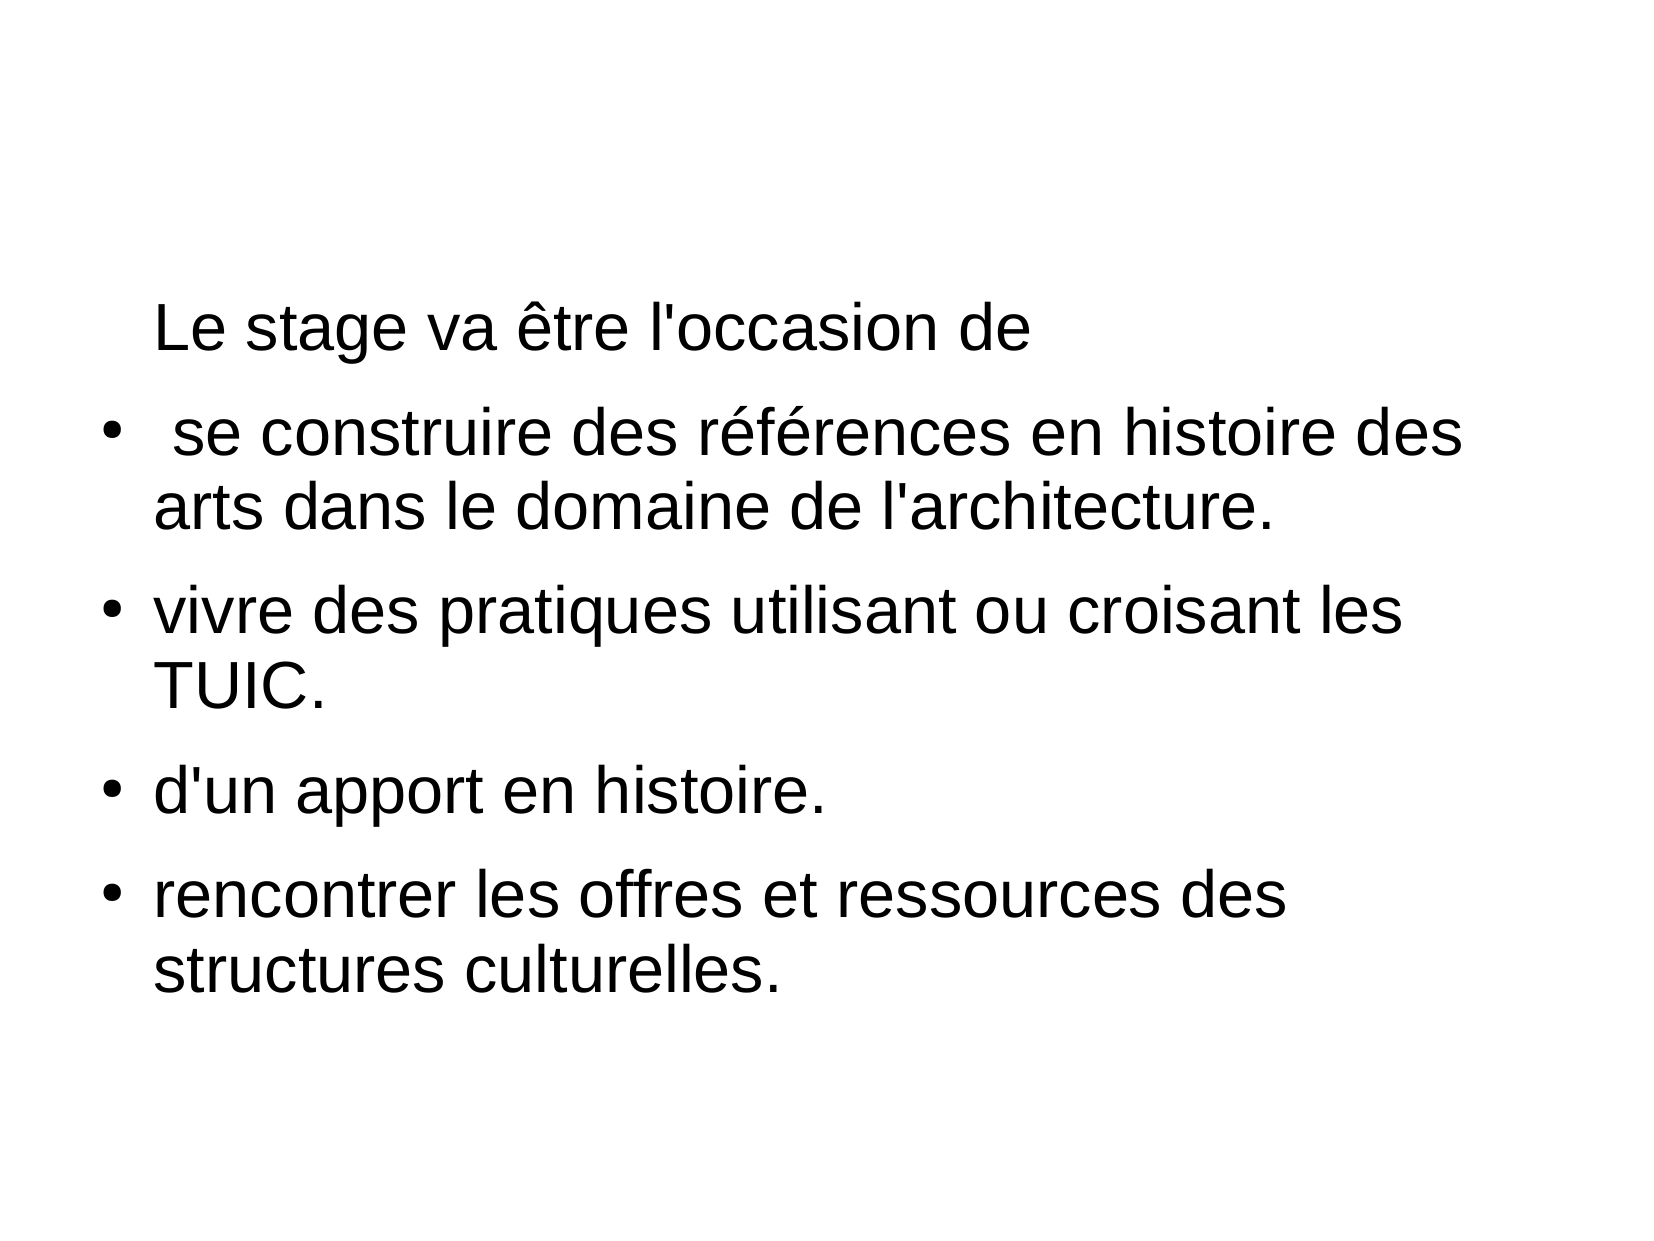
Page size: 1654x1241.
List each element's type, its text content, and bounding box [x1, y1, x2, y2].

list Le stage va être l'occasion de se construire des références en histoire des arts dans le domaine de l'architecture. vivre des pratiques utilisant ou croisant les TUIC. d'un apport en histoire. rencontrer les offres et ressources des structures culturelles. [82, 290, 1571, 1109]
